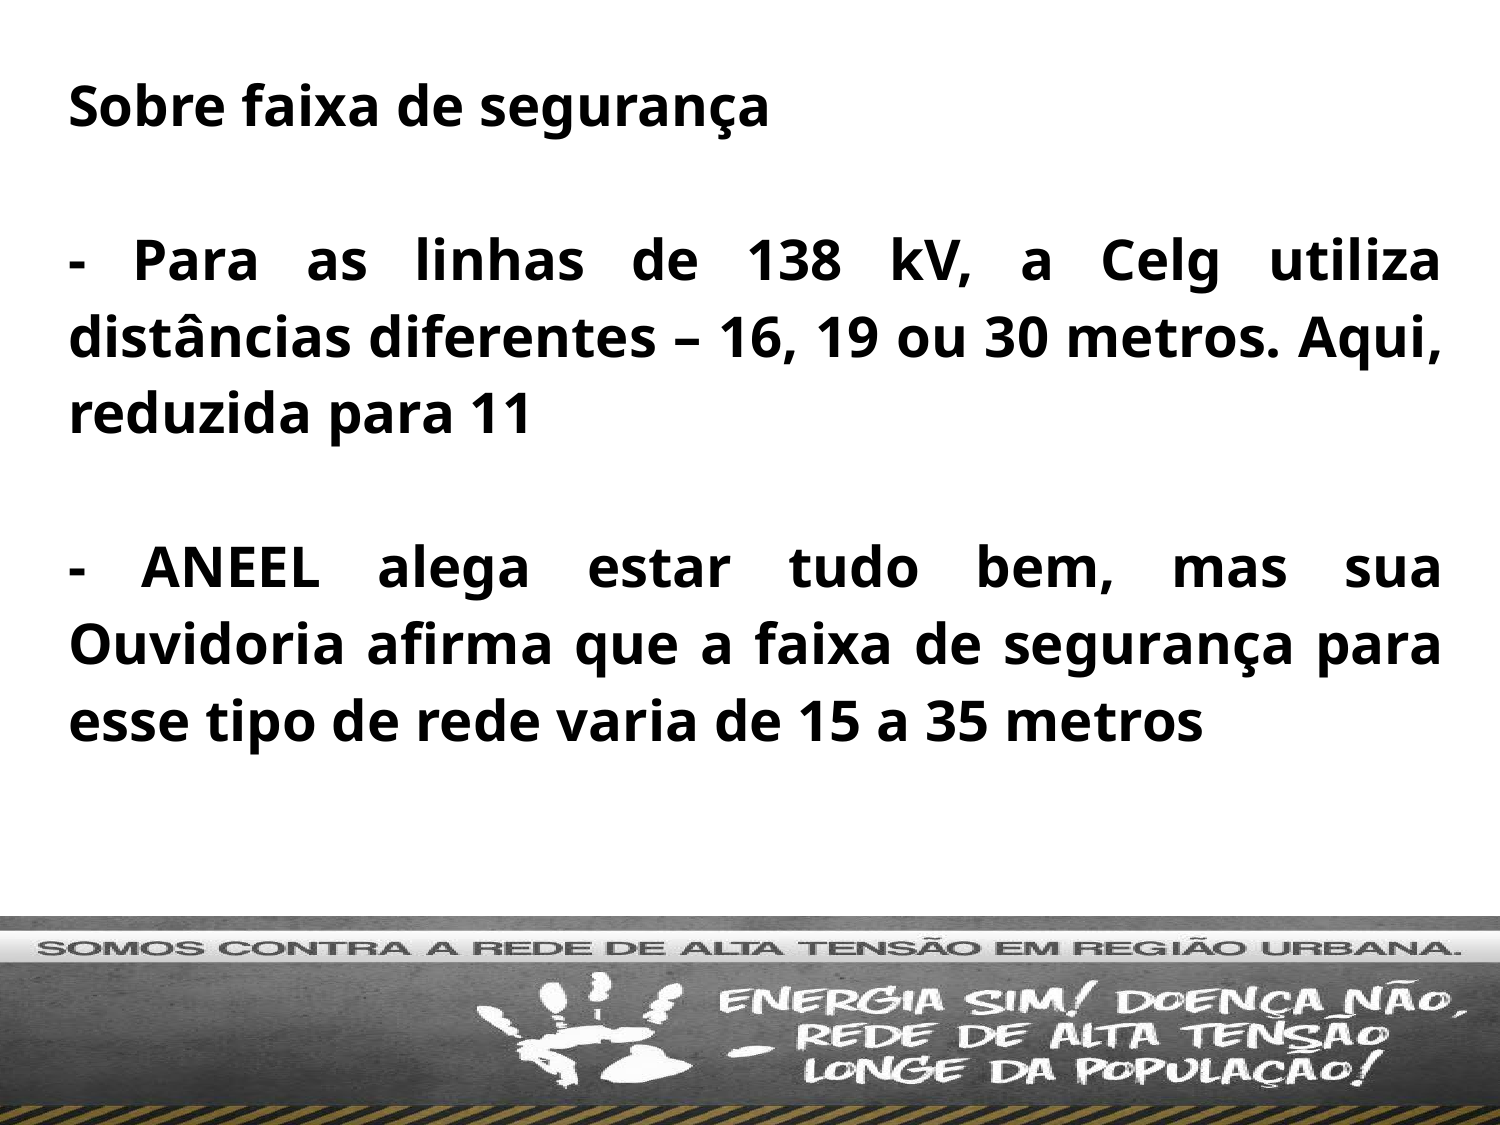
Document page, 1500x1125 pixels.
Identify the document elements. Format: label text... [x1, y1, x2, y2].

text_box Sobre faixa de segurança - Para as linhas de 138 kV, a Celg utiliza distâncias diferentes – 16, 19 ou 30 metros. Aqui, reduzida para 11 - ANEEL alega estar tudo bem, mas sua Ouvidoria afirma que a faixa de segurança para esse tipo de rede varia de 15 a 35 metros [53, 51, 1459, 842]
picture [0, 916, 1500, 1125]
